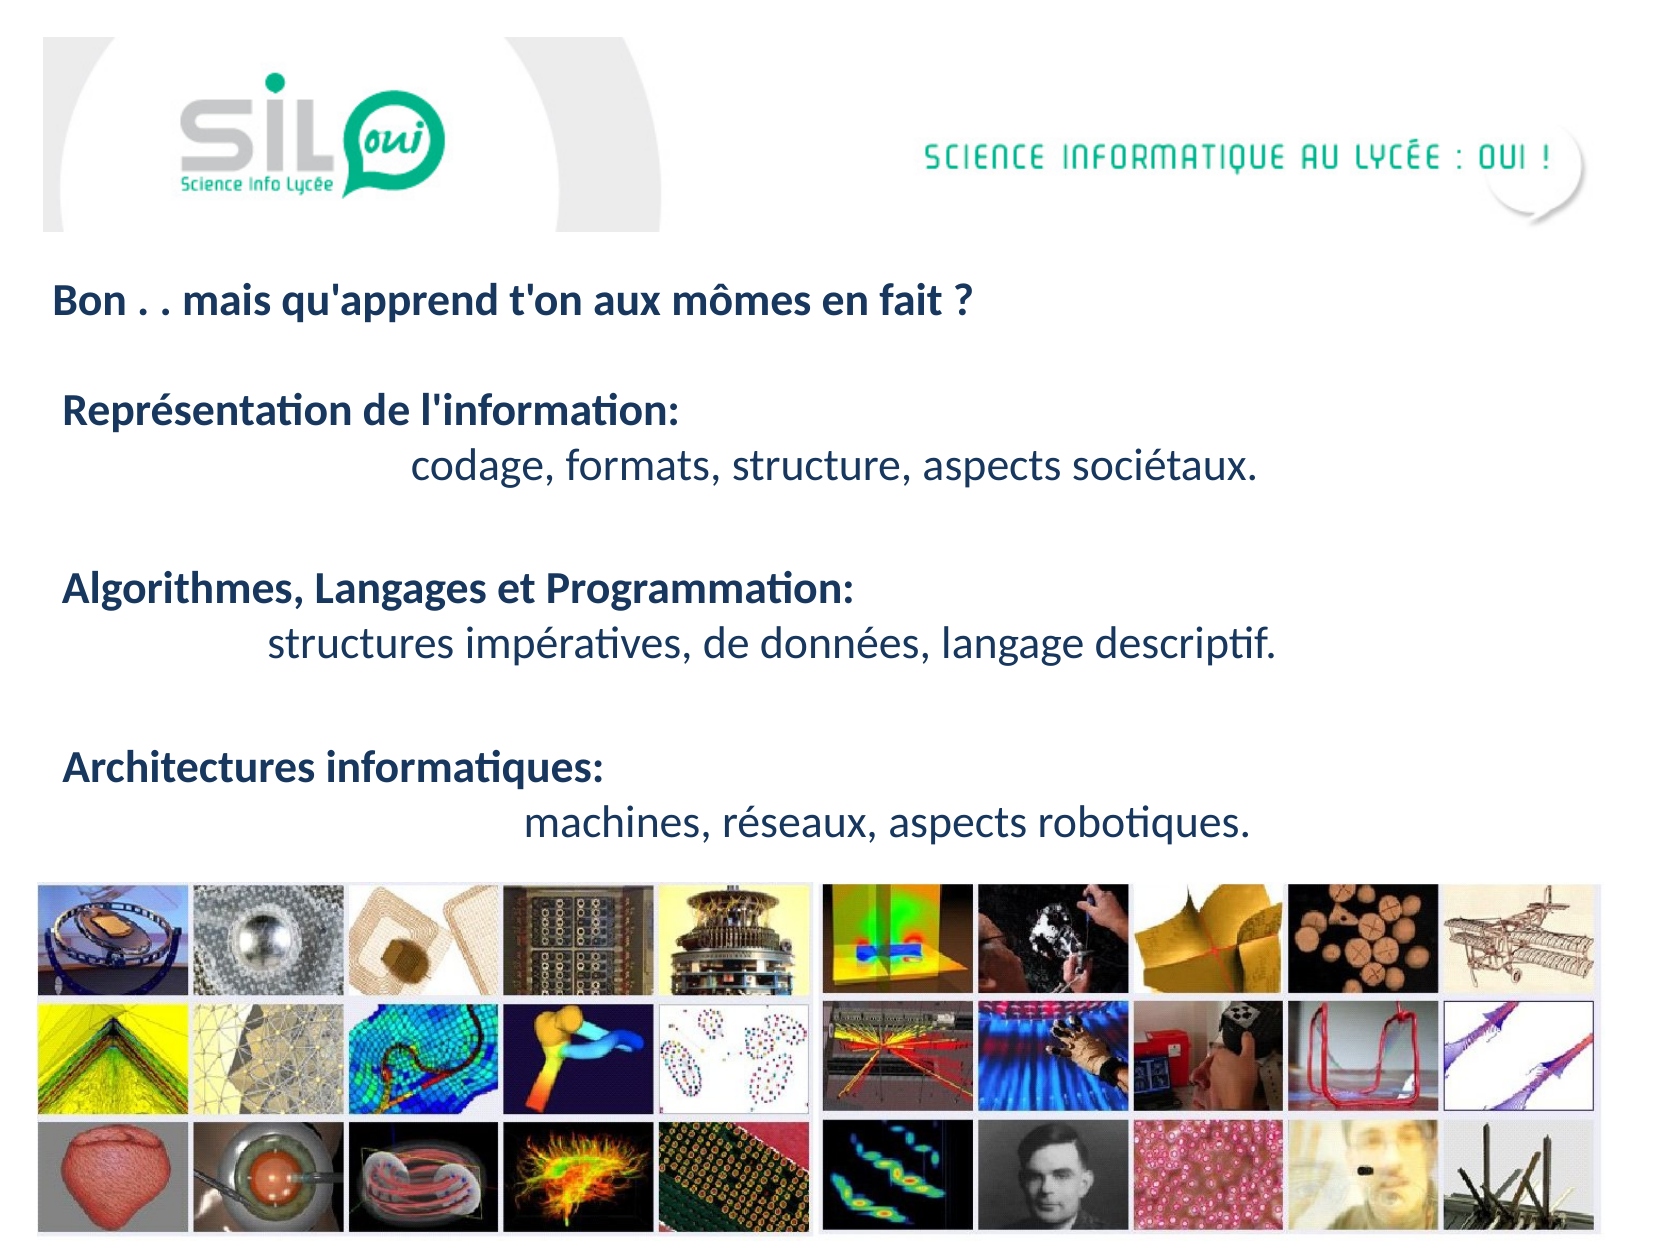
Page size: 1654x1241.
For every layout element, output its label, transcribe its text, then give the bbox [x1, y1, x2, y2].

list Bon . . mais qu'apprend t'on aux mômes en fait ? Représentation de l'information: codage, formats, structure, aspects sociétaux. Algorithmes, Langages et Programmation: structures impératives, de données, langage descriptif. Architectures informatiques: machines, réseaux, aspects robotiques. [37, 262, 1651, 901]
picture [37, 882, 1613, 1241]
picture [43, 37, 1613, 232]
